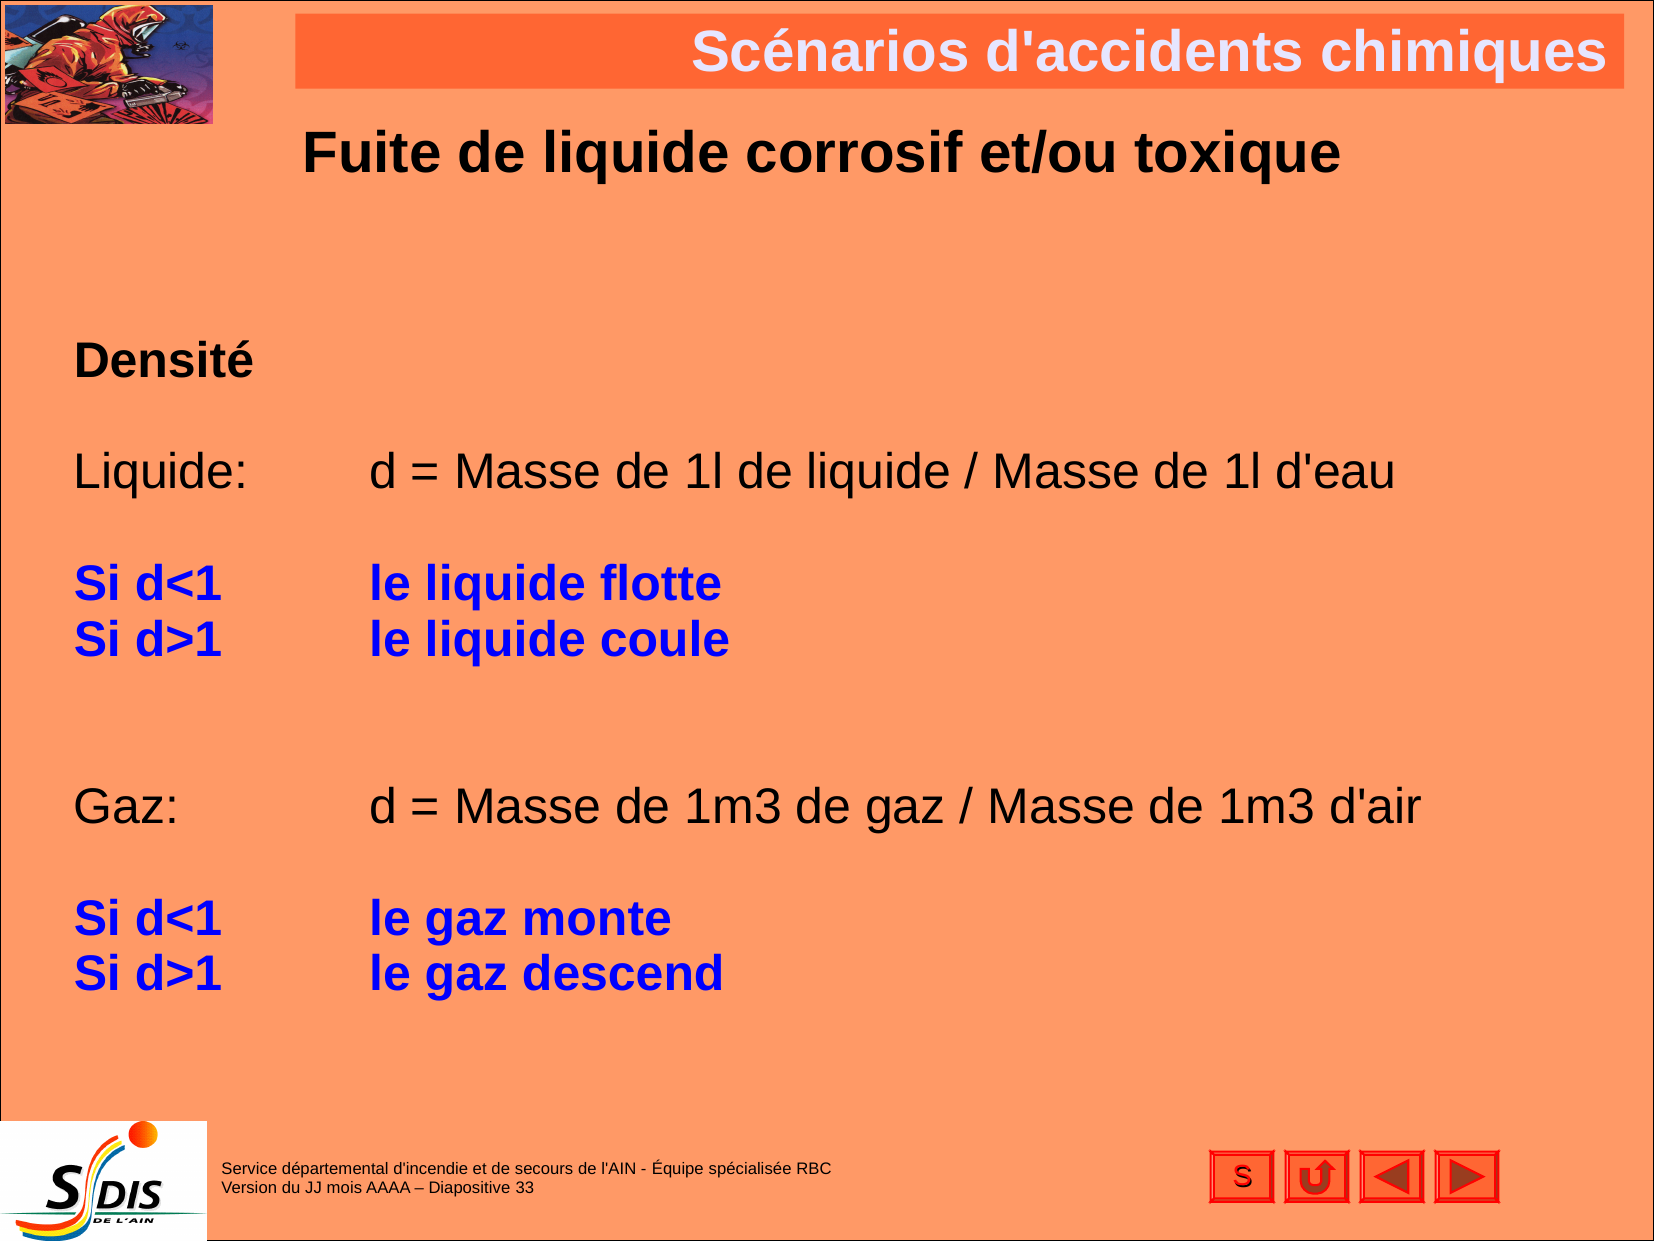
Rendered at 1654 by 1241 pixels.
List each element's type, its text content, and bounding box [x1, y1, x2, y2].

text_box Densité Liquide: d = Masse de 1l de liquide / Masse de 1l d'eau Si d<1 le liquide flotte Si d>1 le liquide coule Gaz: d = Masse de 1m3 de gaz / Masse de 1m3 d'air Si d<1 le gaz monte Si d>1 le gaz descend [59, 324, 1506, 1129]
text_box Scénarios d'accidents chimiques [295, 13, 1625, 89]
text_box Fuite de liquide corrosif et/ou toxique [287, 112, 1358, 193]
picture [5, 5, 213, 124]
picture [0, 1121, 207, 1241]
